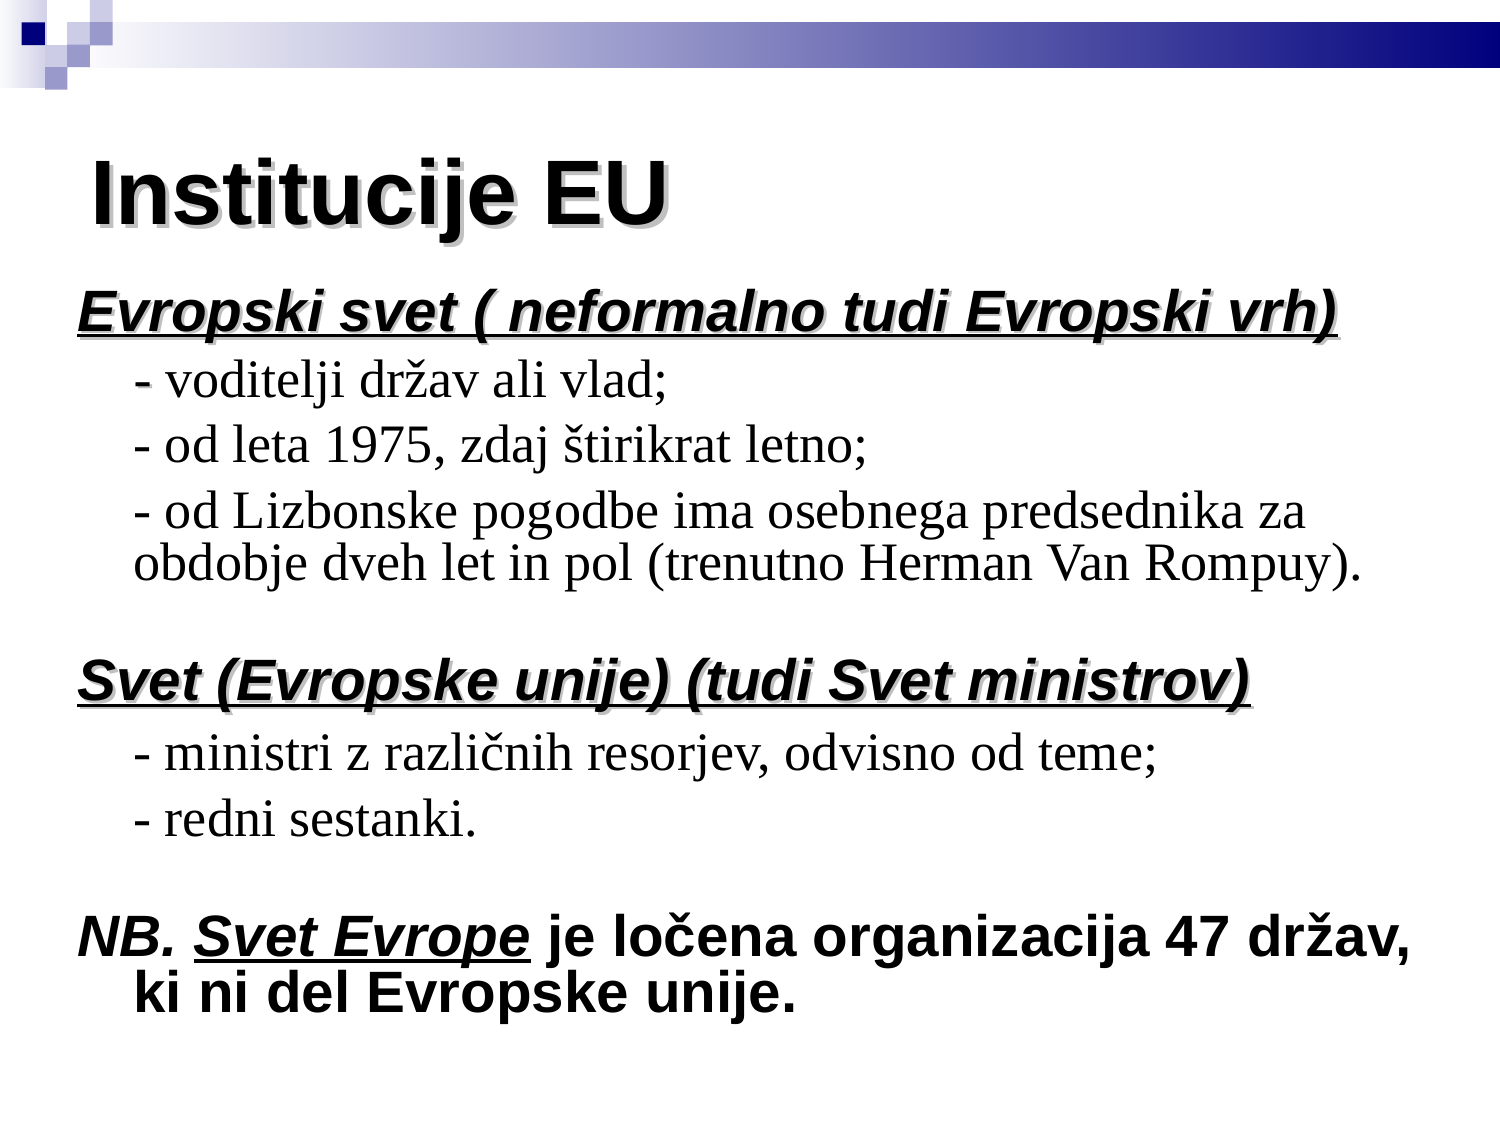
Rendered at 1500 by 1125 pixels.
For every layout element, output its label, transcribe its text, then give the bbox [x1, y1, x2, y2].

title Institucije EU [75, 75, 1426, 278]
list Evropski svet ( neformalno tudi Evropski vrh) - voditelji držav ali vlad; - od leta 1975, zdaj štirikrat letno; - od Lizbonske pogodbe ima osebnega predsednika za obdobje dveh let in pol (trenutno Herman Van Rompuy). Svet (Evropske unije) (tudi Svet ministrov) - ministri z različnih resorjev, odvisno od teme; - redni sestanki. NB. Svet Evrope je ločena organizacija 47 držav, ki ni del Evropske unije. [62, 278, 1463, 1102]
